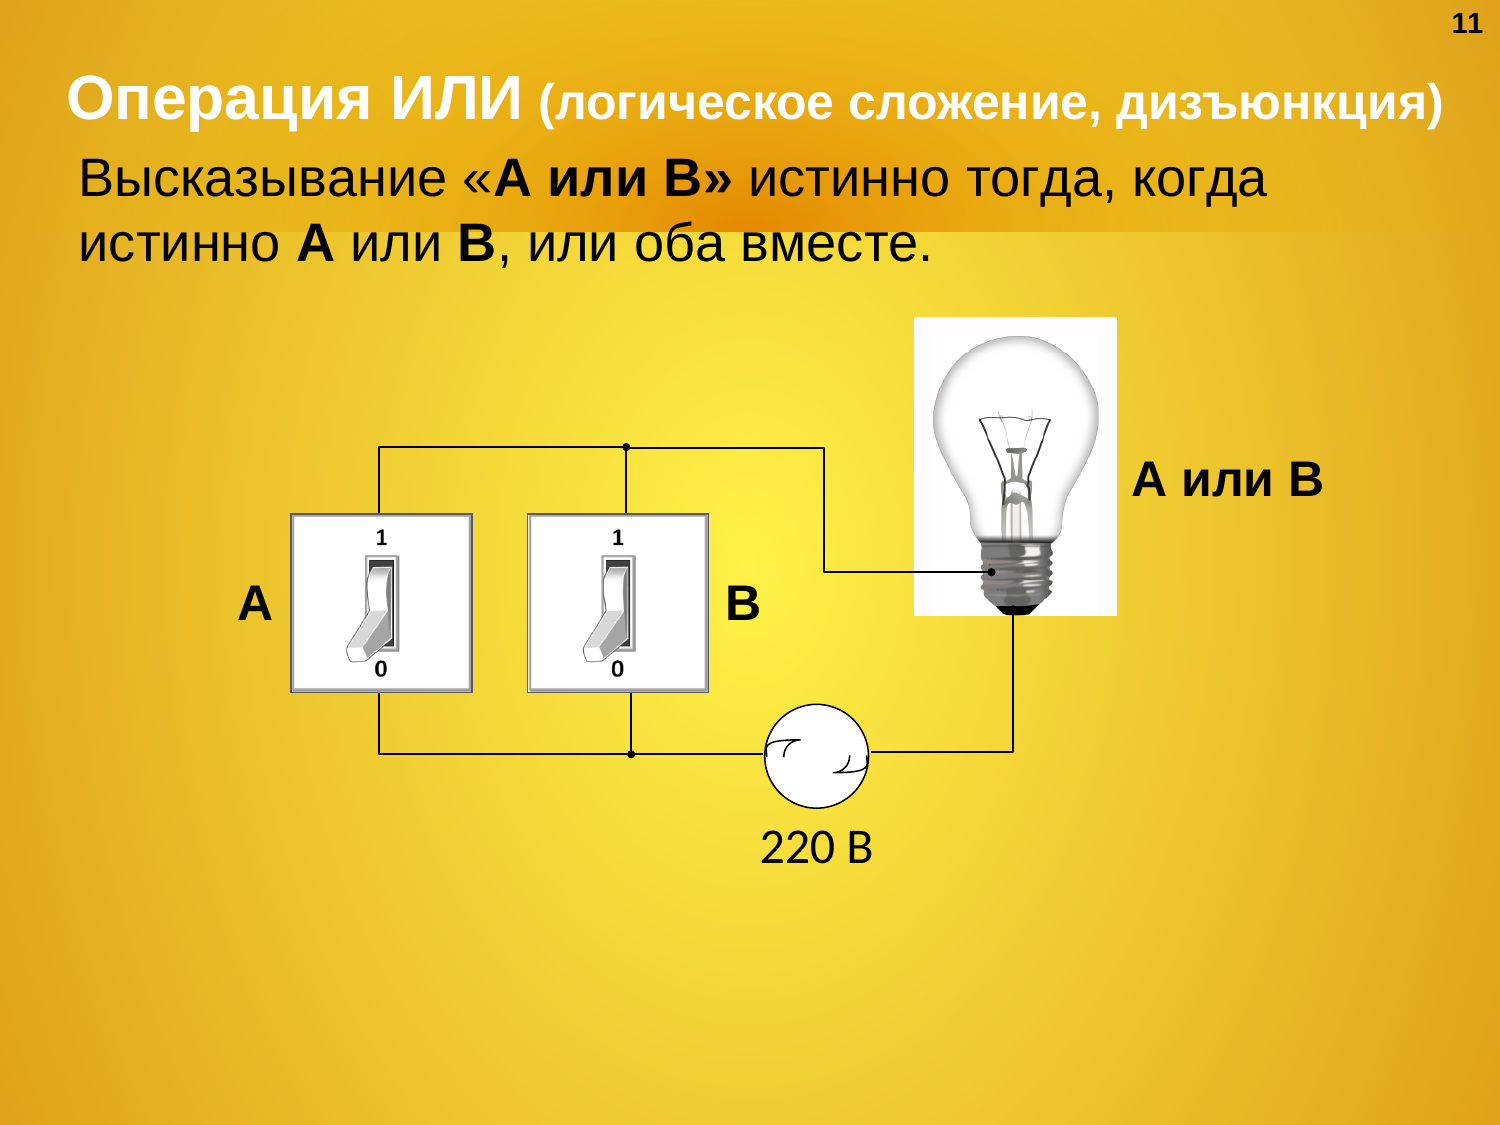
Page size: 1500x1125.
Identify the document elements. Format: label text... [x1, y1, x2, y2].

picture [914, 317, 1117, 616]
text_box 220 В [663, 808, 971, 895]
picture [528, 514, 708, 692]
picture [291, 514, 472, 692]
title Операция ИЛИ (логическое сложение, дизъюнкция) [51, 49, 1479, 127]
text_box <номер> [1148, 0, 1499, 75]
text_box Высказывание «A или B» истинно тогда, когда истинно А или B, или оба вместе. [63, 134, 1437, 280]
text_box A или B [1116, 438, 1340, 515]
text_box A [222, 563, 289, 639]
text_box B [710, 563, 777, 639]
text_box [764, 704, 869, 808]
